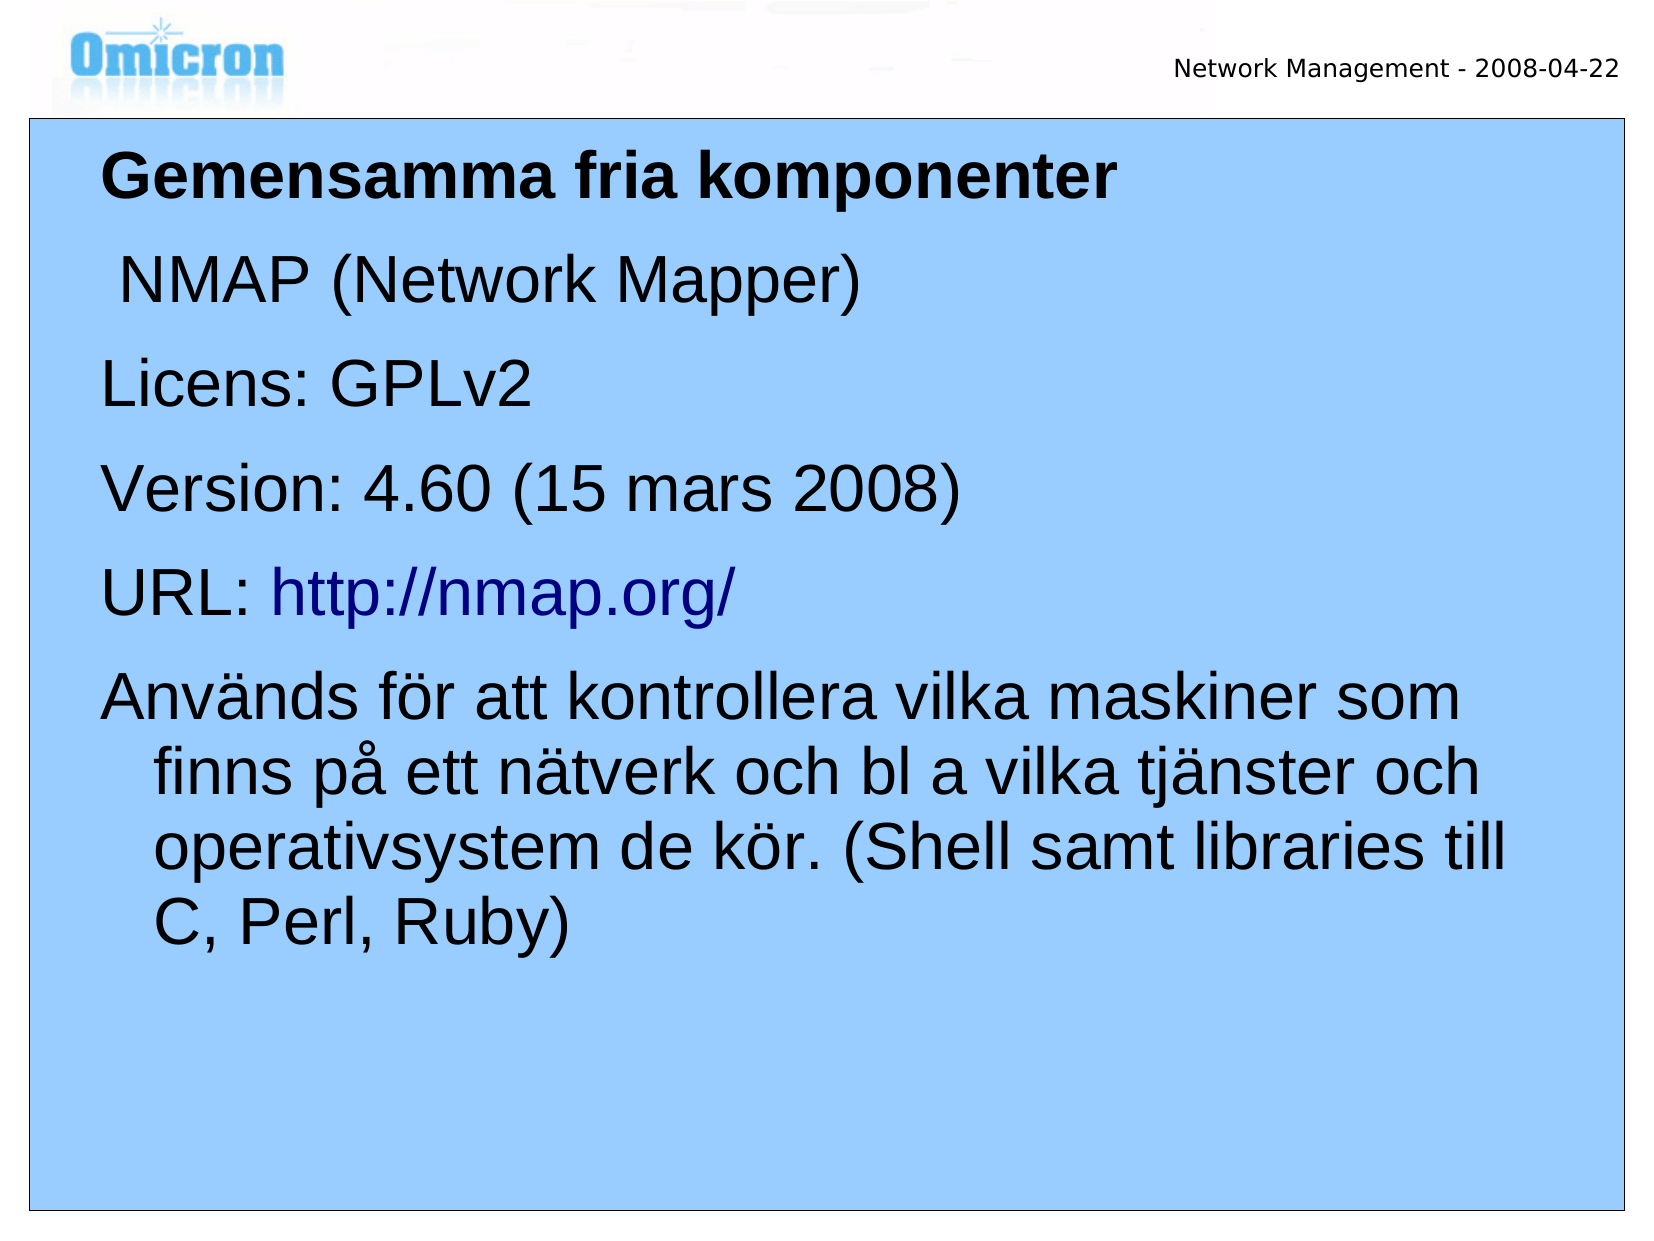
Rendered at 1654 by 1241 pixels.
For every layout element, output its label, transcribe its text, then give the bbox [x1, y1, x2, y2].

text_box [29, 118, 1625, 1211]
text_box Network Management - 2008-04-22 [1158, 46, 1636, 91]
list Gemensamma fria komponenter NMAP (Network Mapper) Licens: GPLv2 Version: 4.60 (15 mars 2008) URL: http://nmap.org/ Används för att kontrollera vilka maskiner som finns på ett nätverk och bl a vilka tjänster och operativsystem de kör. (Shell samt libraries till C, Perl, Ruby) [82, 137, 1571, 1241]
picture [29, 0, 1211, 118]
